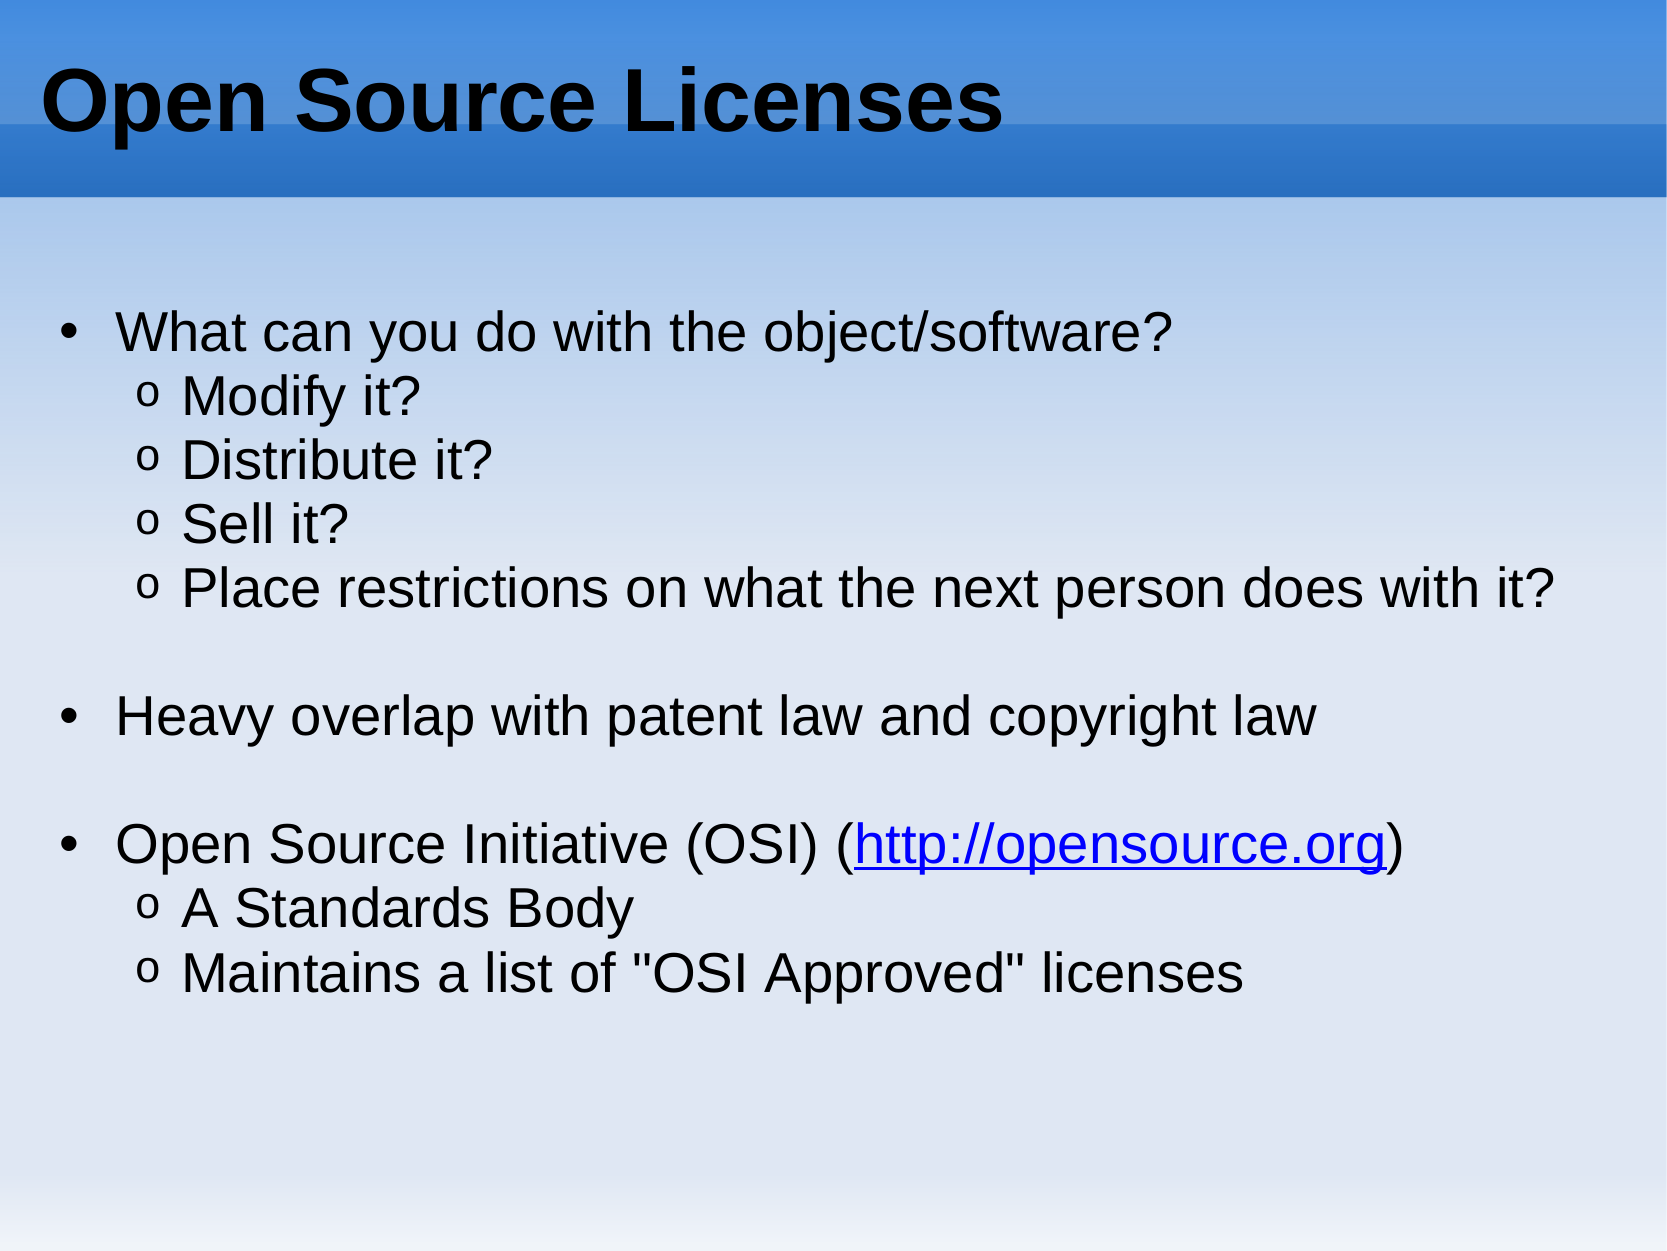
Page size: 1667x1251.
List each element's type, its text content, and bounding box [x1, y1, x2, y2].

list What can you do with the object/software? Modify it? Distribute it? Sell it? Place restrictions on what the next person does with it? Heavy overlap with patent law and copyright law Open Source Initiative (OSI) (http://opensource.org) A Standards Body Maintains a list of "OSI Approved" licenses [40, 300, 1627, 1201]
title Open Source Licenses [40, 50, 1627, 201]
picture [0, 0, 1667, 1251]
